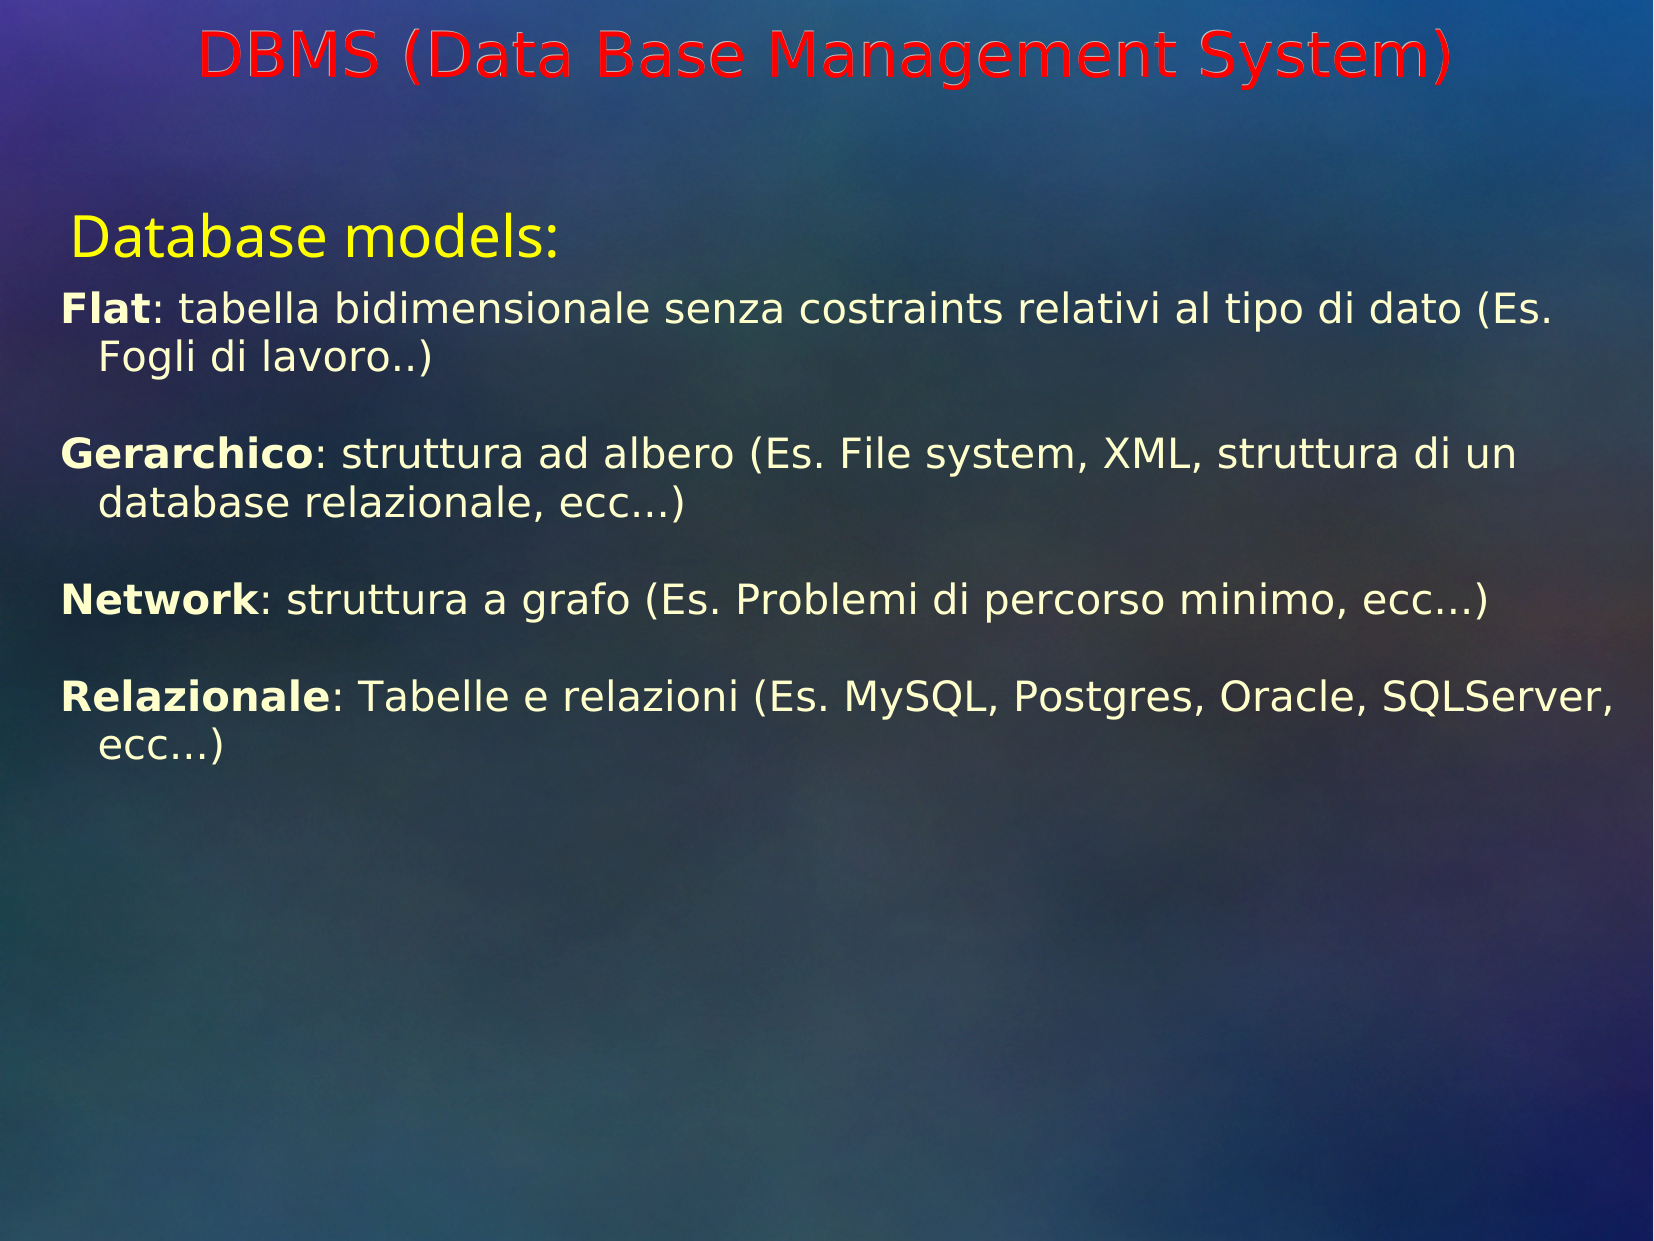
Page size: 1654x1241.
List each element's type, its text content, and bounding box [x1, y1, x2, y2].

picture [0, 0, 1654, 1241]
text_box Flat: tabella bidimensionale senza costraints relativi al tipo di dato (Es. Fogli di lavoro..) Gerarchico: struttura ad albero (Es. File system, XML, struttura di un database relazionale, ecc...) Network: struttura a grafo (Es. Problemi di percorso minimo, ecc...) Relazionale: Tabelle e relazioni (Es. MySQL, Postgres, Oracle, SQLServer, ecc...) [60, 284, 1637, 942]
text_box Database models: [34, 195, 675, 273]
